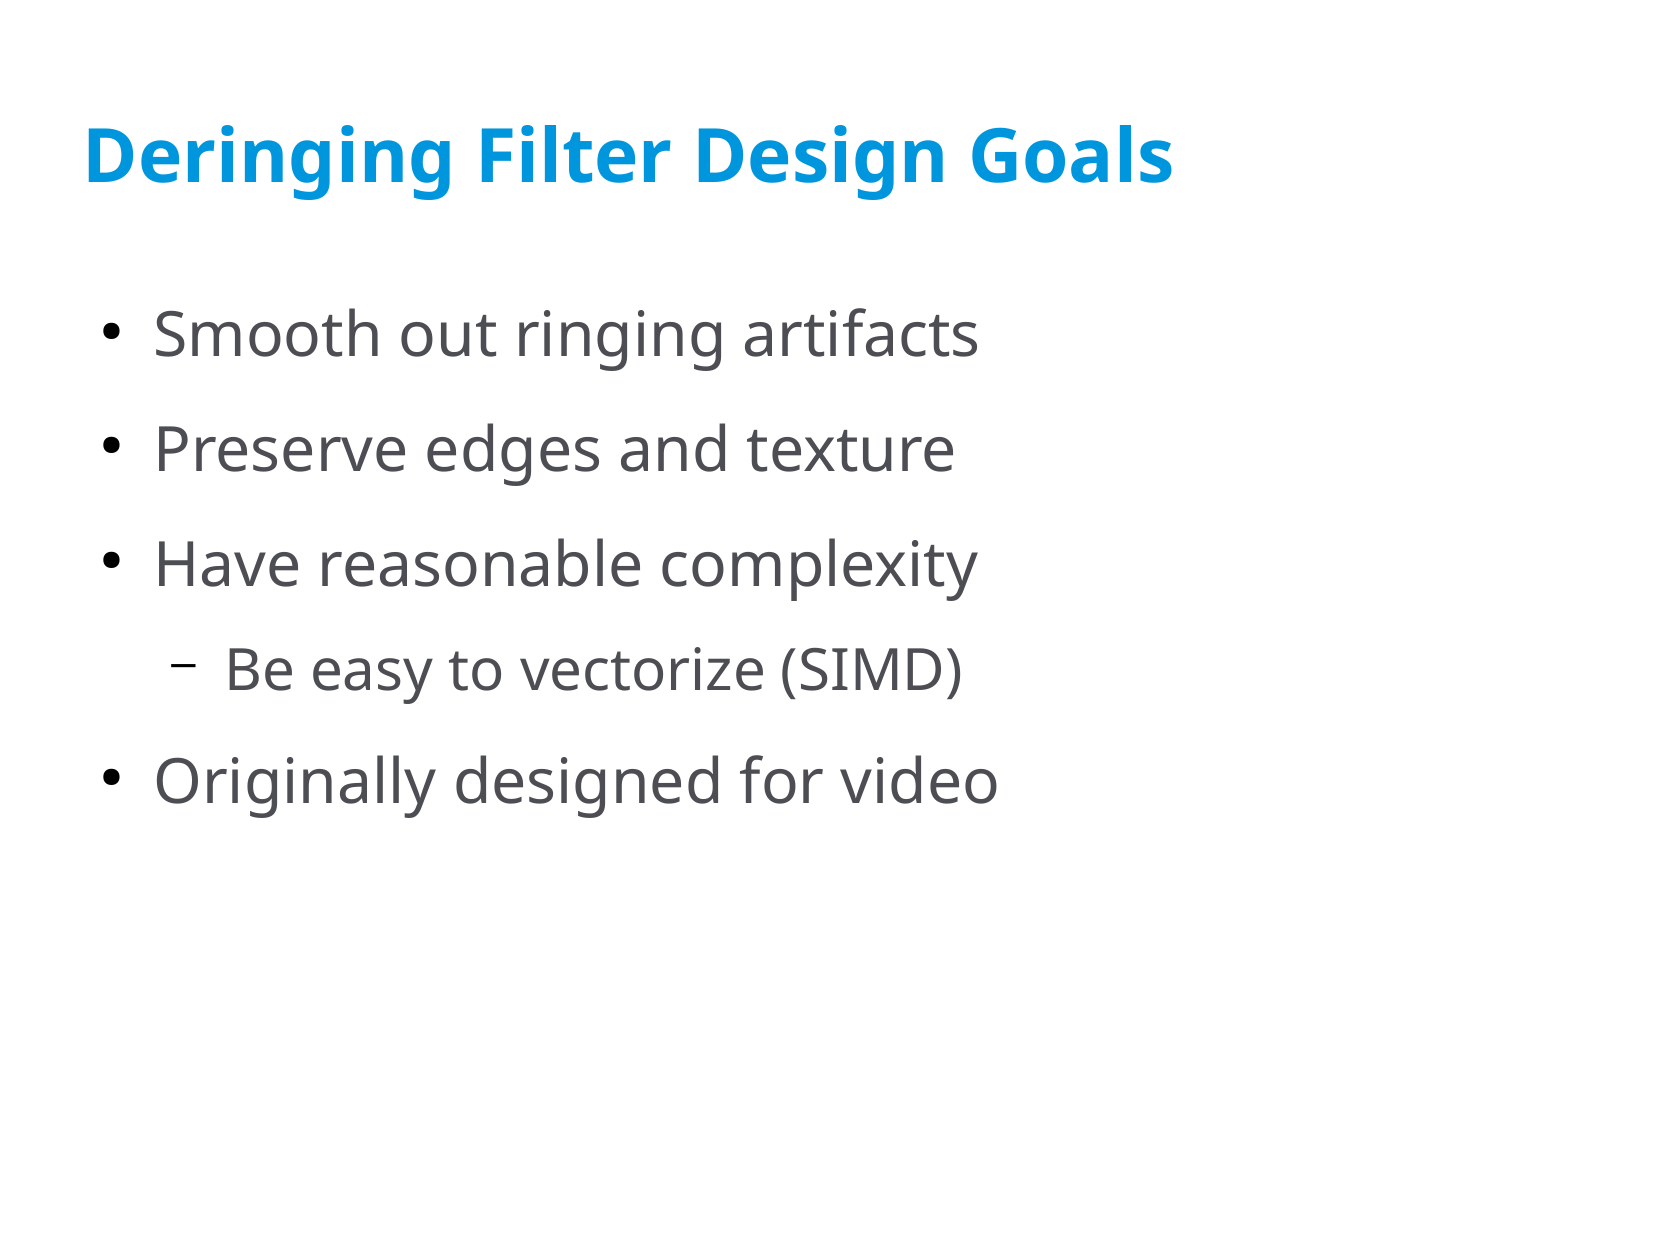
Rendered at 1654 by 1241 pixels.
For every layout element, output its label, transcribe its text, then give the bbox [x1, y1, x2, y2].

list Smooth out ringing artifacts Preserve edges and texture Have reasonable complexity Be easy to vectorize (SIMD) Originally designed for video [82, 290, 1571, 1123]
title Deringing Filter Design Goals [82, 49, 1571, 257]
